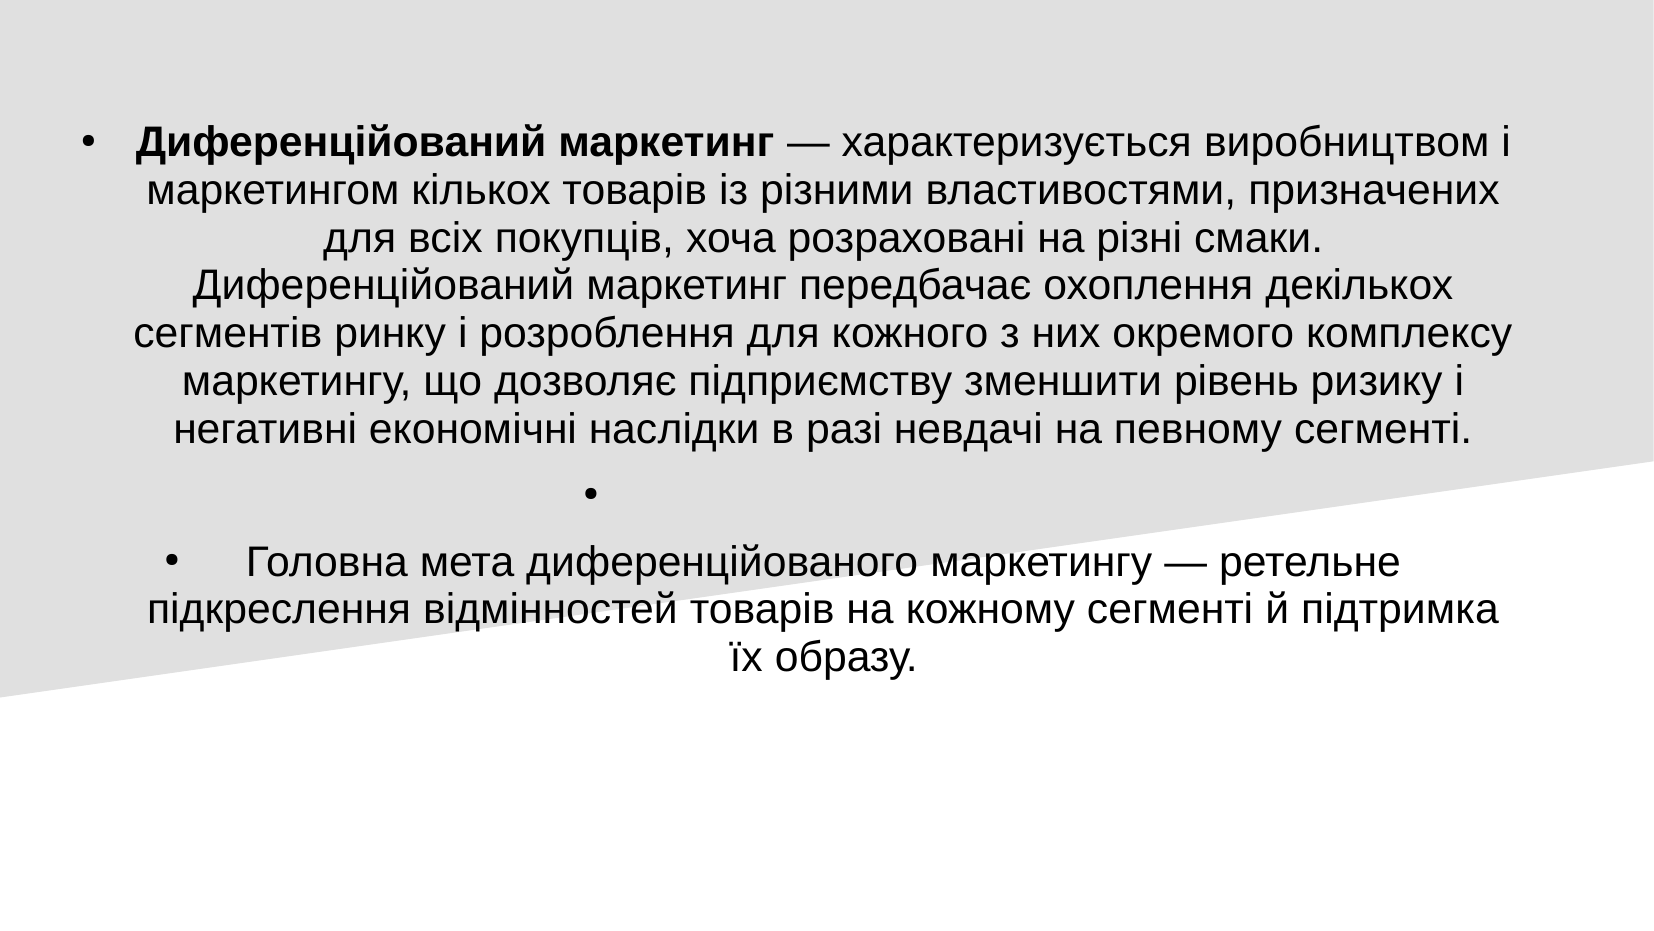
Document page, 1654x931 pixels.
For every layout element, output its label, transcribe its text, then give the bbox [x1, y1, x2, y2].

list Диференційований маркетинг — характеризується виробництвом і маркетингом кількох товарів із різними властивостями, призначених для всіх покупців, хоча розраховані на різні смаки. Диференційований маркетинг передбачає охоплення декількох сегментів ринку і розроблення для кожного з них окремого комплексу маркетингу, що дозволяє підприємству зменшити рівень ризику і негативні економічні наслідки в разі невдачі на певному сегменті. Головна мета диференційованого маркетингу — ретельне підкреслення відмінностей товарів на кожному сегменті й підтримка їх образу. [75, 117, 1519, 691]
